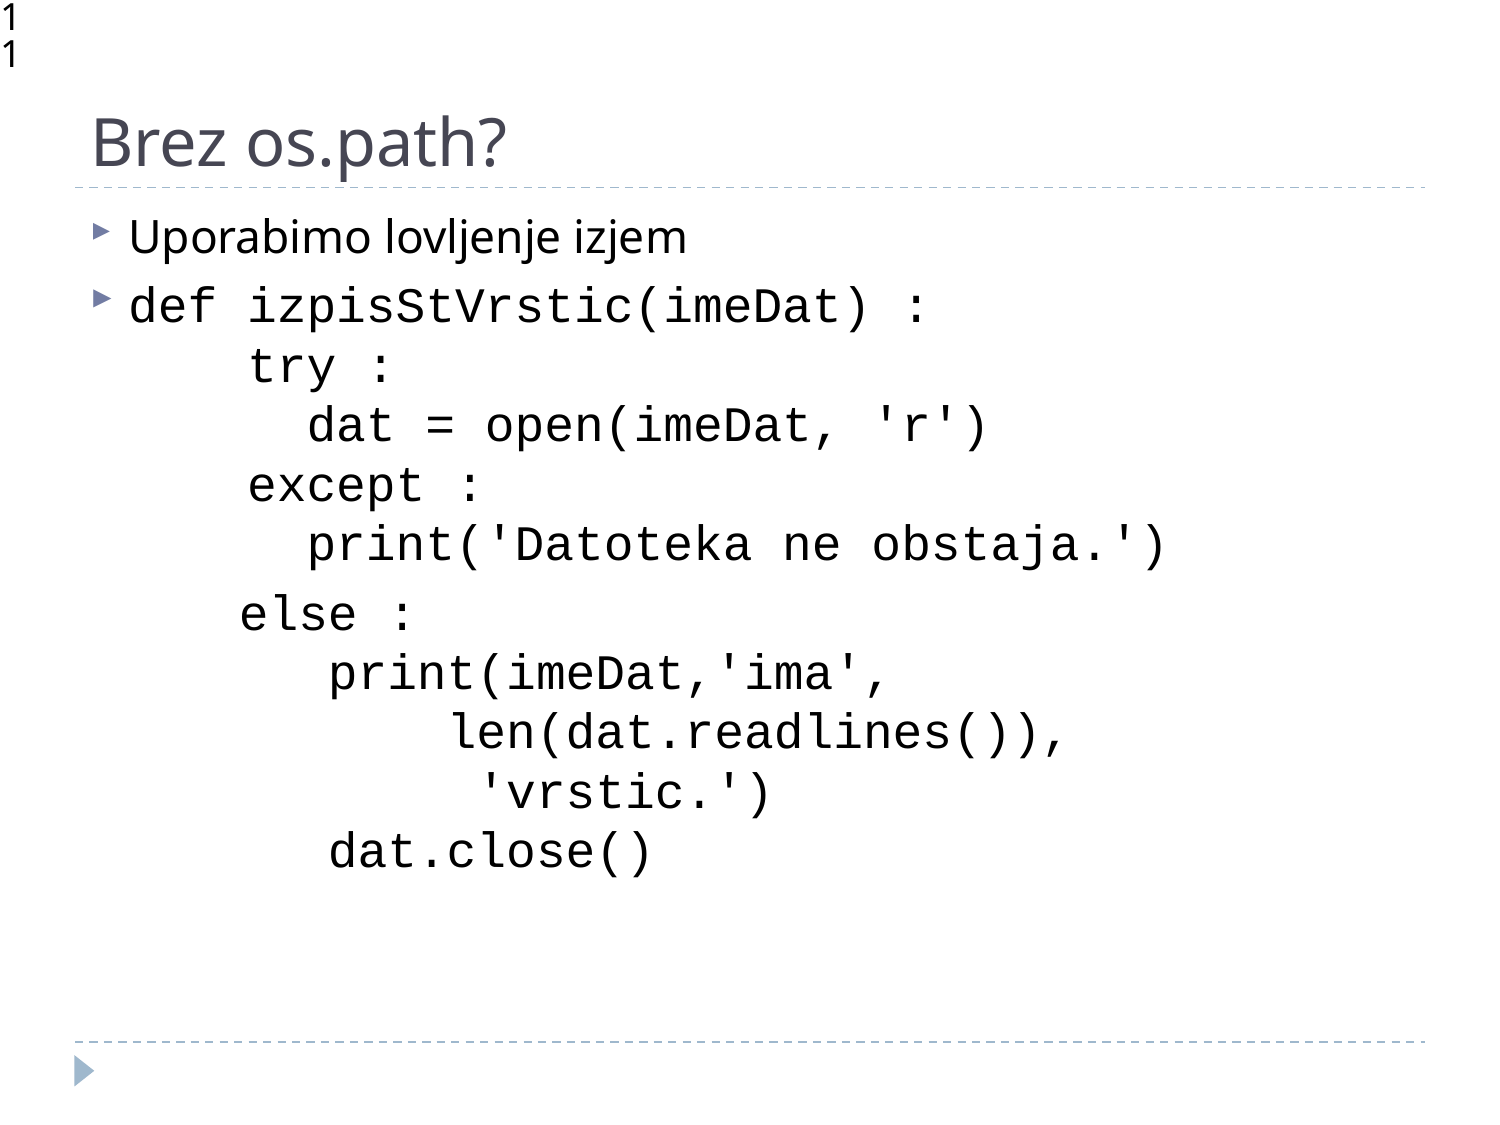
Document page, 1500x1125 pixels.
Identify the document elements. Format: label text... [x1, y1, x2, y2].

list Uporabimo lovljenje izjem def izpisStVrstic(imeDat) : try : dat = open(imeDat, 'r') except : print('Datoteka ne obstaja.') else : print(imeDat,'ima', len(dat.readlines()), 'vrstic.') dat.close() [75, 200, 1425, 1010]
title Brez os.path? [75, 24, 1425, 188]
